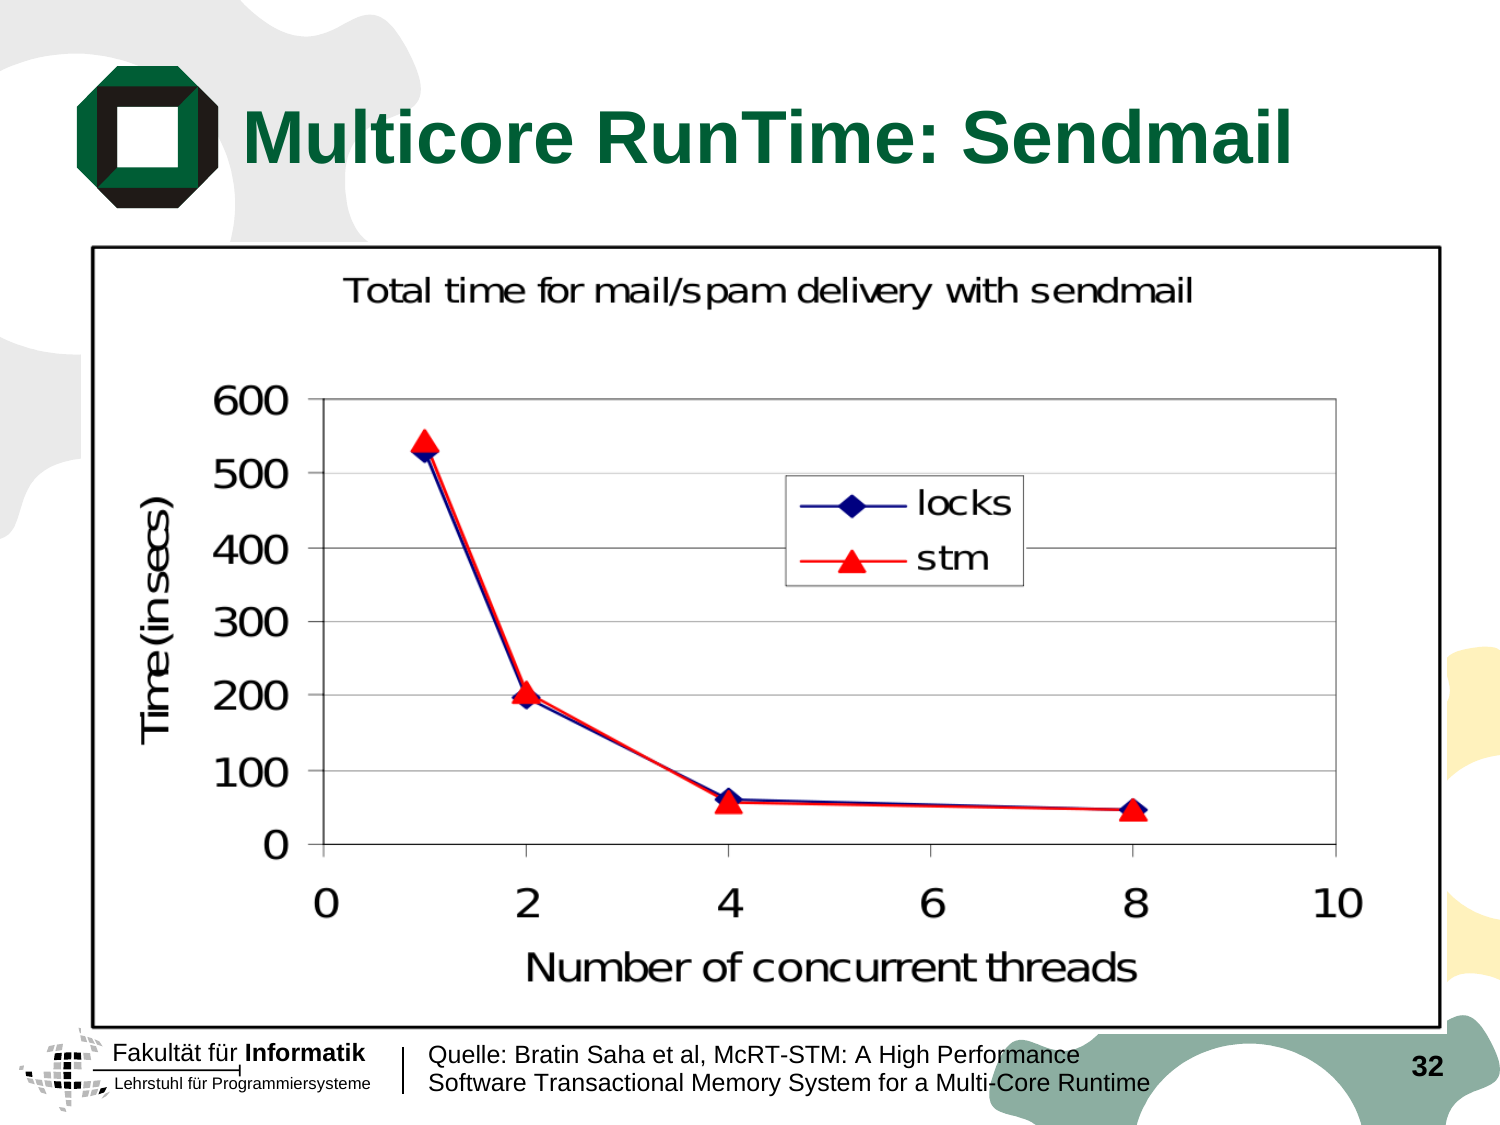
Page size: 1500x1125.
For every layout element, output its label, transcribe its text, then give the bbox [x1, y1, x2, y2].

title Multicore RunTime: Sendmail [242, 19, 1425, 242]
picture [81, 242, 1447, 1034]
text_box Quelle: Bratin Saha et al, McRT-STM: A High Performance Software Transactional Memory System for a Multi-Core Runtime [413, 1033, 1182, 1125]
